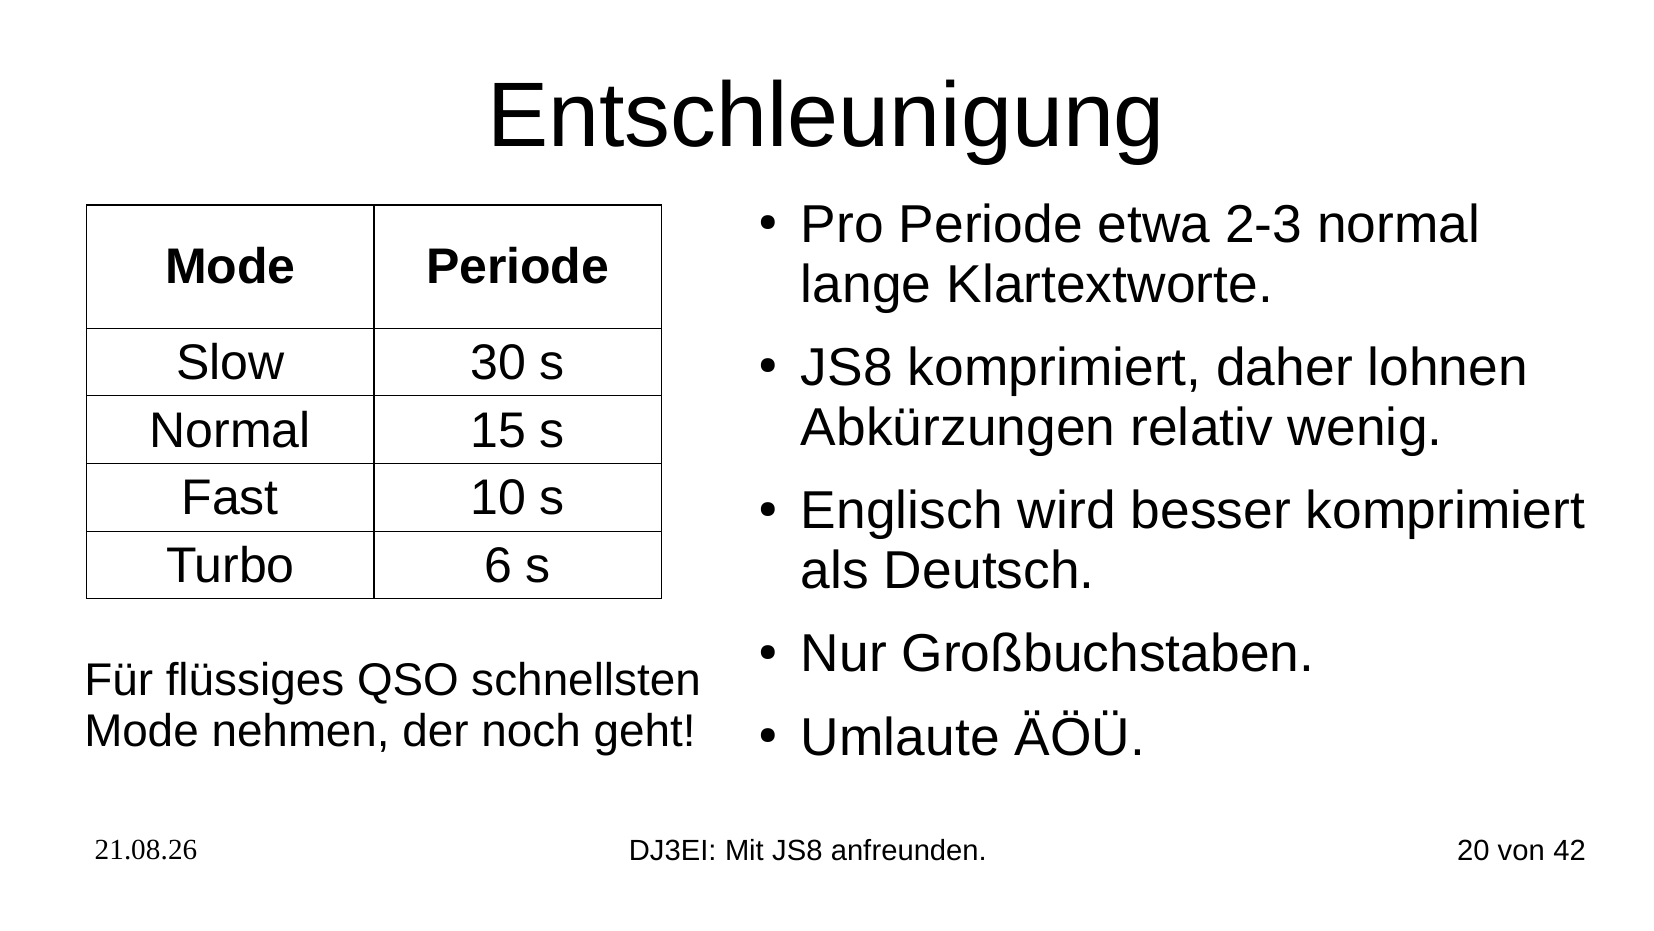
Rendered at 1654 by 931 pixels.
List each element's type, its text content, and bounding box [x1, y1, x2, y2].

table_cell 30 s [375, 329, 661, 395]
table_cell Slow [87, 329, 373, 395]
table_cell 15 s [375, 396, 661, 463]
table_header Periode [375, 206, 661, 328]
table_cell Normal [87, 396, 373, 463]
table_cell 10 s [375, 464, 661, 531]
table_cell Fast [87, 464, 373, 531]
list Pro Periode etwa 2-3 normal lange Klartextworte. JS8 komprimiert, daher lohnen Abkürzungen relativ wenig. Englisch wird besser komprimiert als Deutsch. Nur Großbuchstaben. Umlaute ÄÖÜ. [744, 193, 1595, 768]
table_header Mode [87, 206, 373, 328]
table_cell Turbo [87, 532, 373, 598]
table_cell 6 s [375, 532, 661, 598]
text_box Für flüssiges QSO schnellsten Mode nehmen, der noch geht! [69, 646, 715, 764]
title Entschleunigung [82, 37, 1571, 193]
